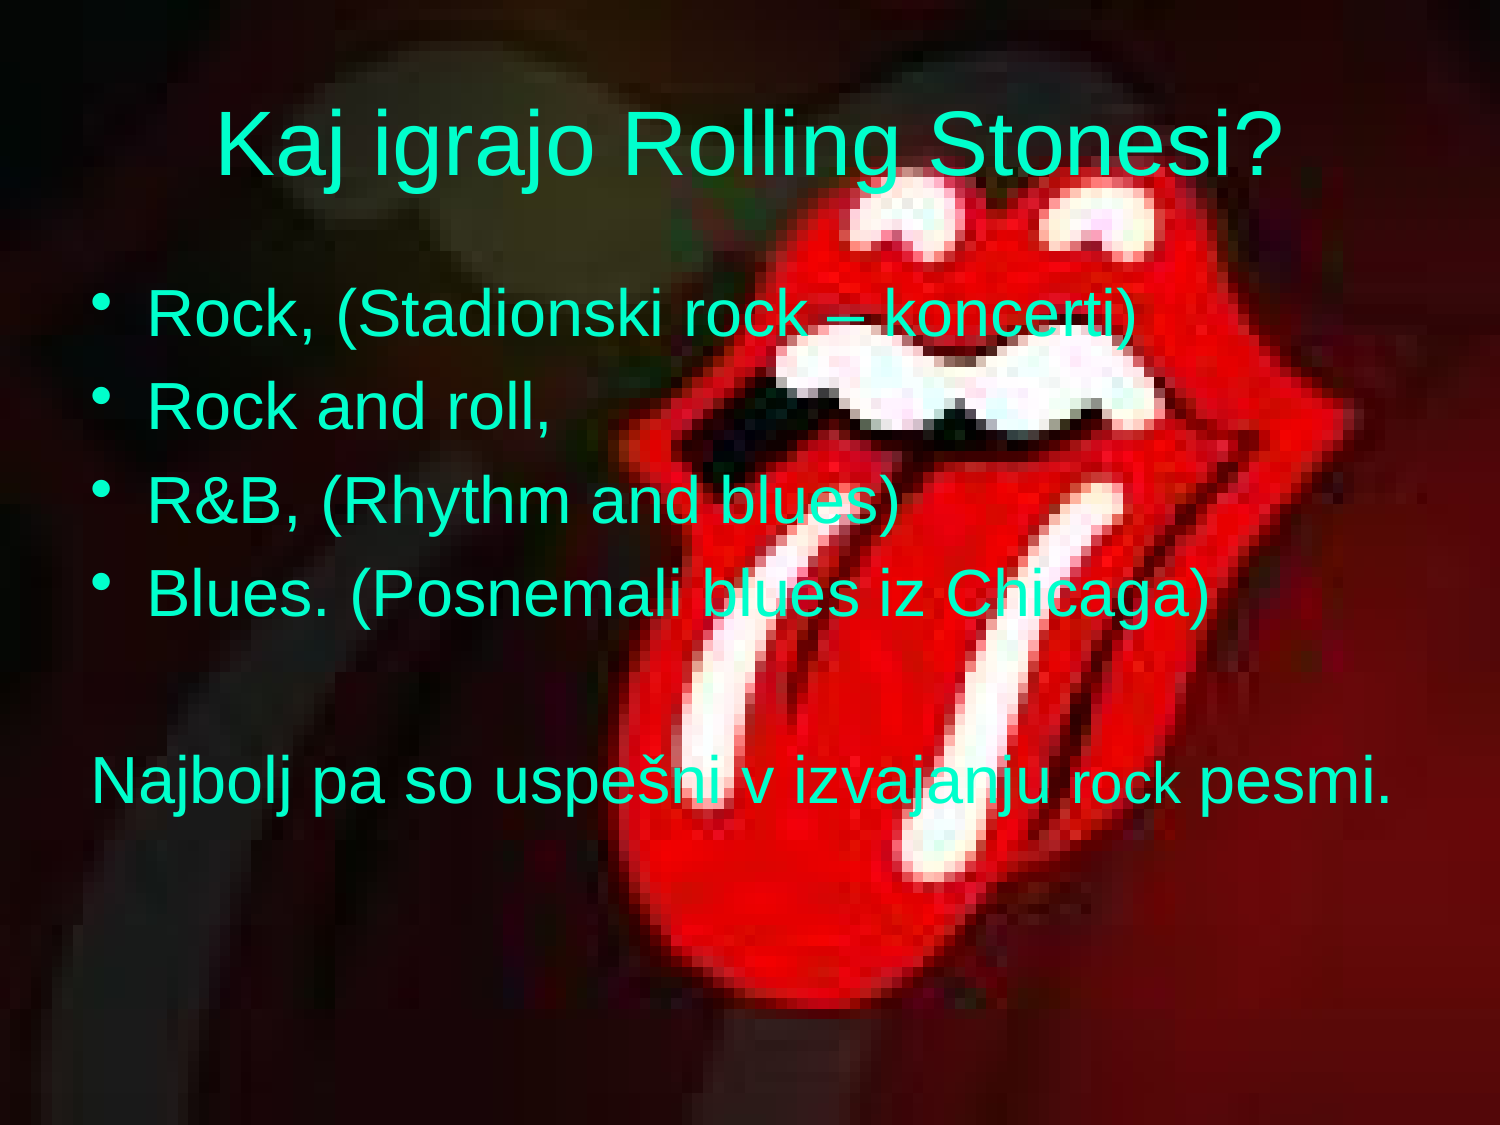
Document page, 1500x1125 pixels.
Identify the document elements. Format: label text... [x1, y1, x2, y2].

list Rock, (Stadionski rock – koncerti) Rock and roll, R&B, (Rhythm and blues) Blues. (Posnemali blues iz Chicaga) Najbolj pa so uspešni v izvajanju rock pesmi. [75, 262, 1425, 1005]
title Kaj igrajo Rolling Stonesi? [75, 45, 1425, 233]
picture [0, 0, 1500, 1125]
